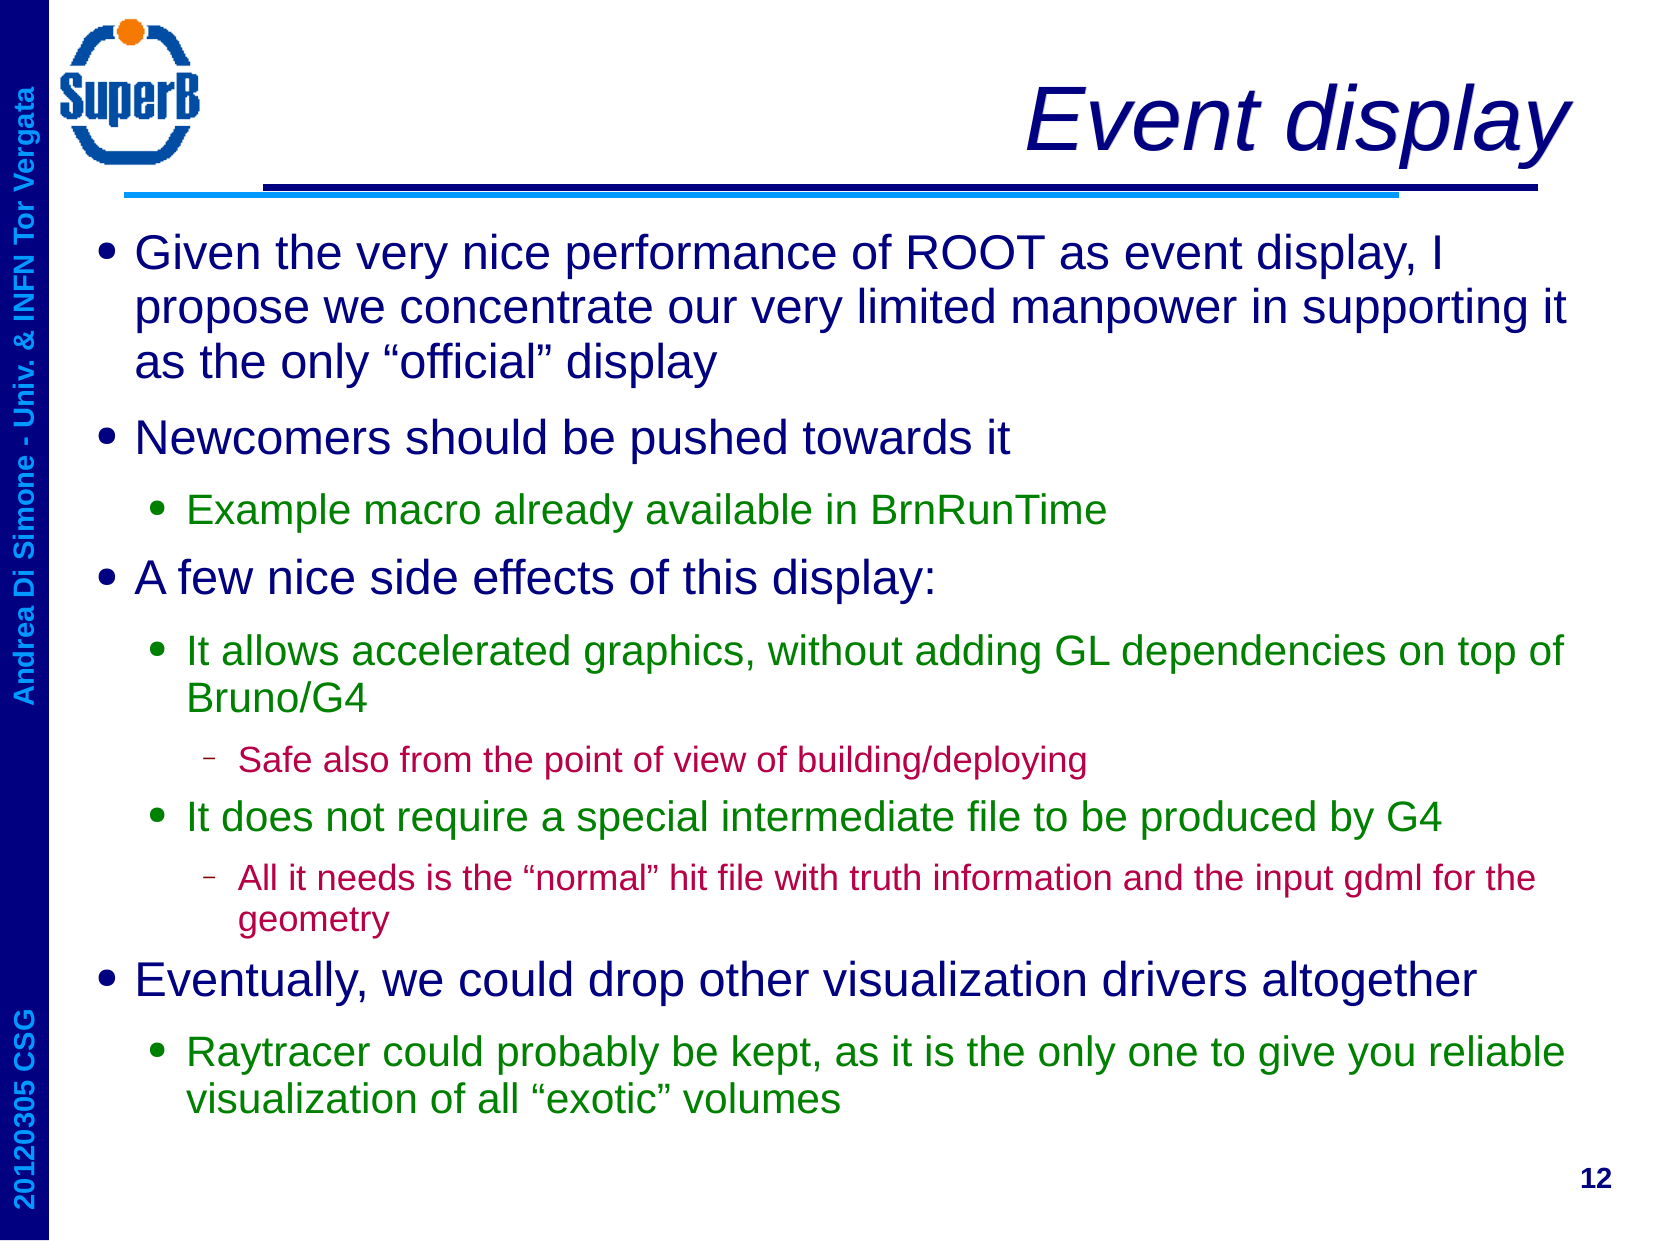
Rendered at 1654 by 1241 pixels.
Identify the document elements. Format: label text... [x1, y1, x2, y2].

title Event display [82, 49, 1571, 188]
picture [51, 16, 208, 170]
list Given the very nice performance of ROOT as event display, I propose we concentrate our very limited manpower in supporting it as the only “official” display Newcomers should be pushed towards it Example macro already available in BrnRunTime A few nice side effects of this display: It allows accelerated graphics, without adding GL dependencies on top of Bruno/G4 Safe also from the point of view of building/deploying It does not require a special intermediate file to be produced by G4 All it needs is the “normal” hit file with truth information and the input gdml for the geometry Eventually, we could drop other visualization drivers altogether Raytracer could probably be kept, as it is the only one to give you reliable visualization of all “exotic” volumes [82, 225, 1571, 1126]
